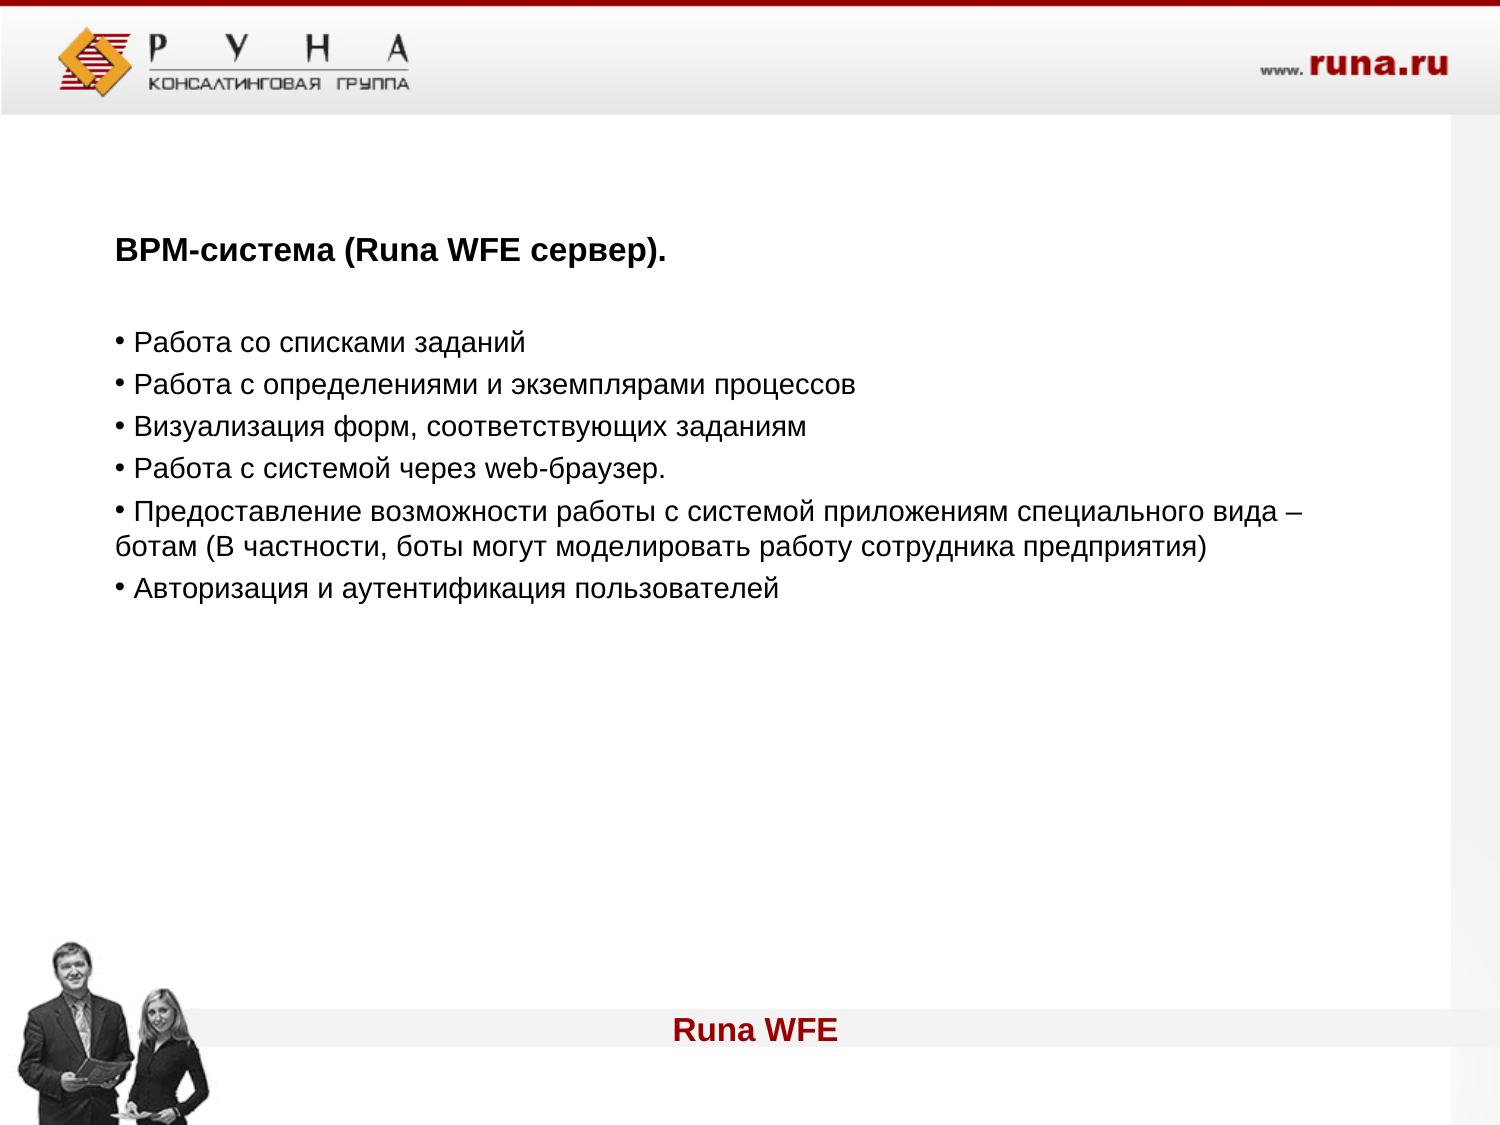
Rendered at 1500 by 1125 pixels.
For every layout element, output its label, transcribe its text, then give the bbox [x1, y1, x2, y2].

picture [0, 0, 1500, 1125]
text_box Runa WFE [159, 1000, 1353, 1048]
text_box BPM-система (Runa WFE сервер). Работа со списками заданий Работа с определениями и экземплярами процессов Визуализация форм, соответствующих заданиям Работа с системой через web-браузер. Предоставление возможности работы с системой приложениям специального вида – ботам (В частности, боты могут моделировать работу сотрудника предприятия)‏ Авторизация и аутентификация пользователей [100, 220, 1388, 658]
